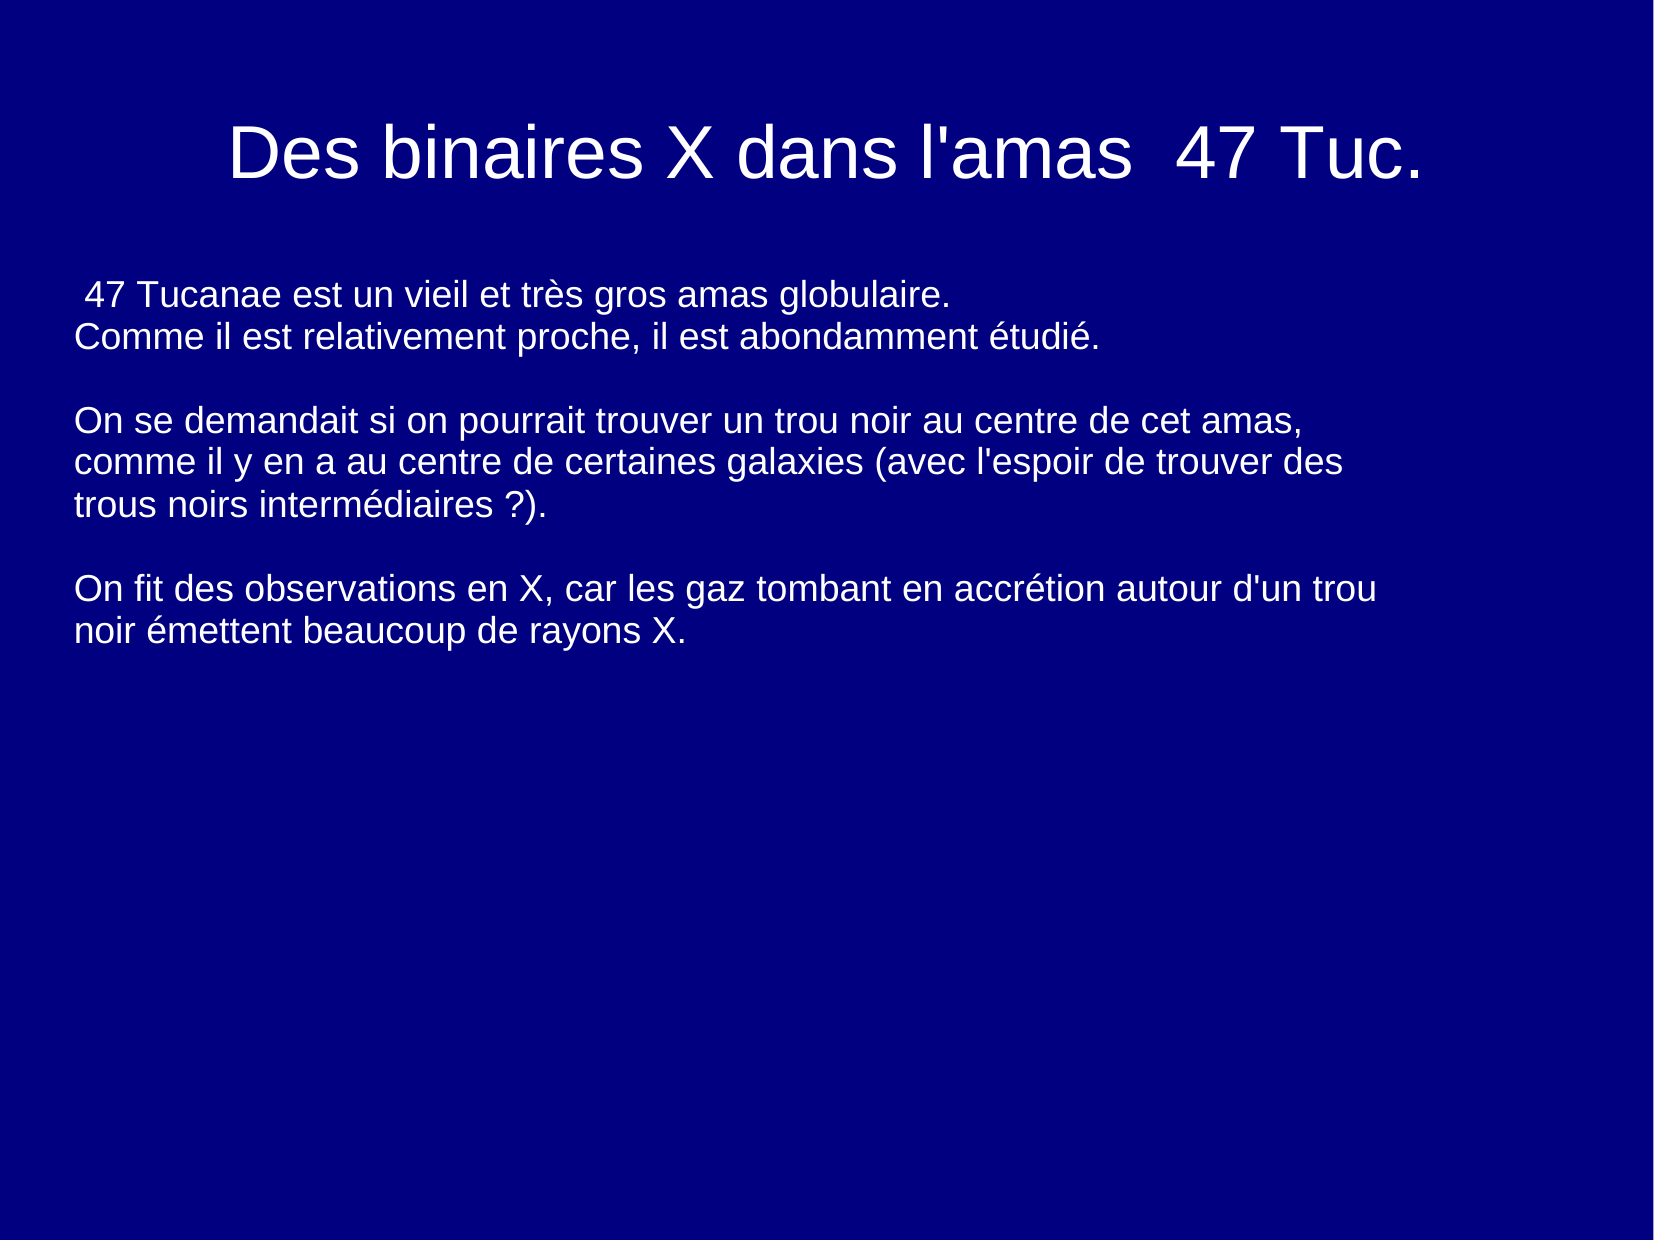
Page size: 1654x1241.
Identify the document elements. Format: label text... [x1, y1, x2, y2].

title Des binaires X dans l'amas 47 Tuc. [82, 49, 1571, 257]
text_box 47 Tucanae est un vieil et très gros amas globulaire. Comme il est relativement proche, il est abondamment étudié. On se demandait si on pourrait trouver un trou noir au centre de cet amas, comme il y en a au centre de certaines galaxies (avec l'espoir de trouver des trous noirs intermédiaires ?). On fit des observations en X, car les gaz tombant en accrétion autour d'un trou noir émettent beaucoup de rayons X. [59, 265, 1447, 912]
